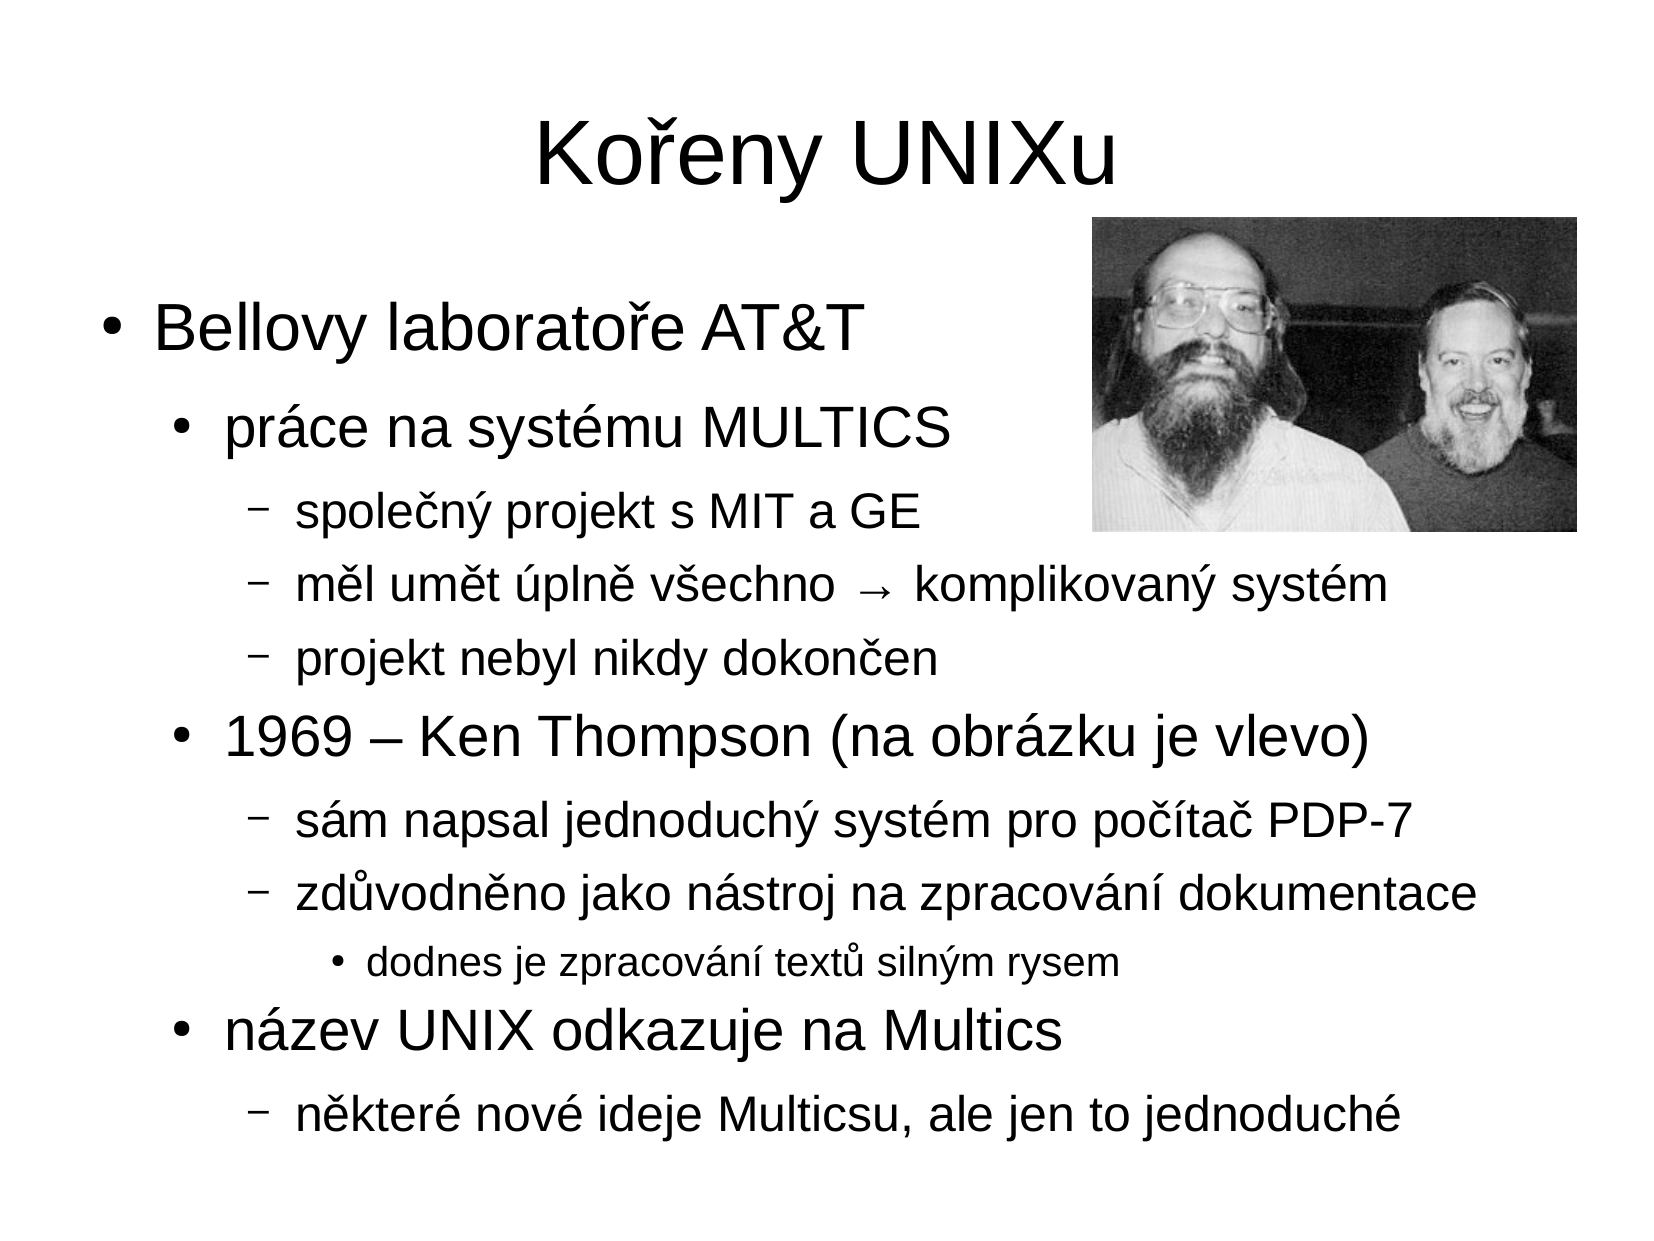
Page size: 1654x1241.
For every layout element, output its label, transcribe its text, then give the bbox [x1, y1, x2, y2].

title Kořeny UNIXu [82, 56, 1571, 250]
list Bellovy laboratoře AT&T práce na systému MULTICS společný projekt s MIT a GE měl umět úplně všechno → komplikovaný systém projekt nebyl nikdy dokončen 1969 – Ken Thompson (na obrázku je vlevo) sám napsal jednoduchý systém pro počítač PDP-7 zdůvodněno jako nástroj na zpracování dokumentace dodnes je zpracování textů silným rysem název UNIX odkazuje na Multics některé nové ideje Multicsu, ale jen to jednoduché [82, 290, 1571, 1142]
picture [1092, 217, 1577, 532]
